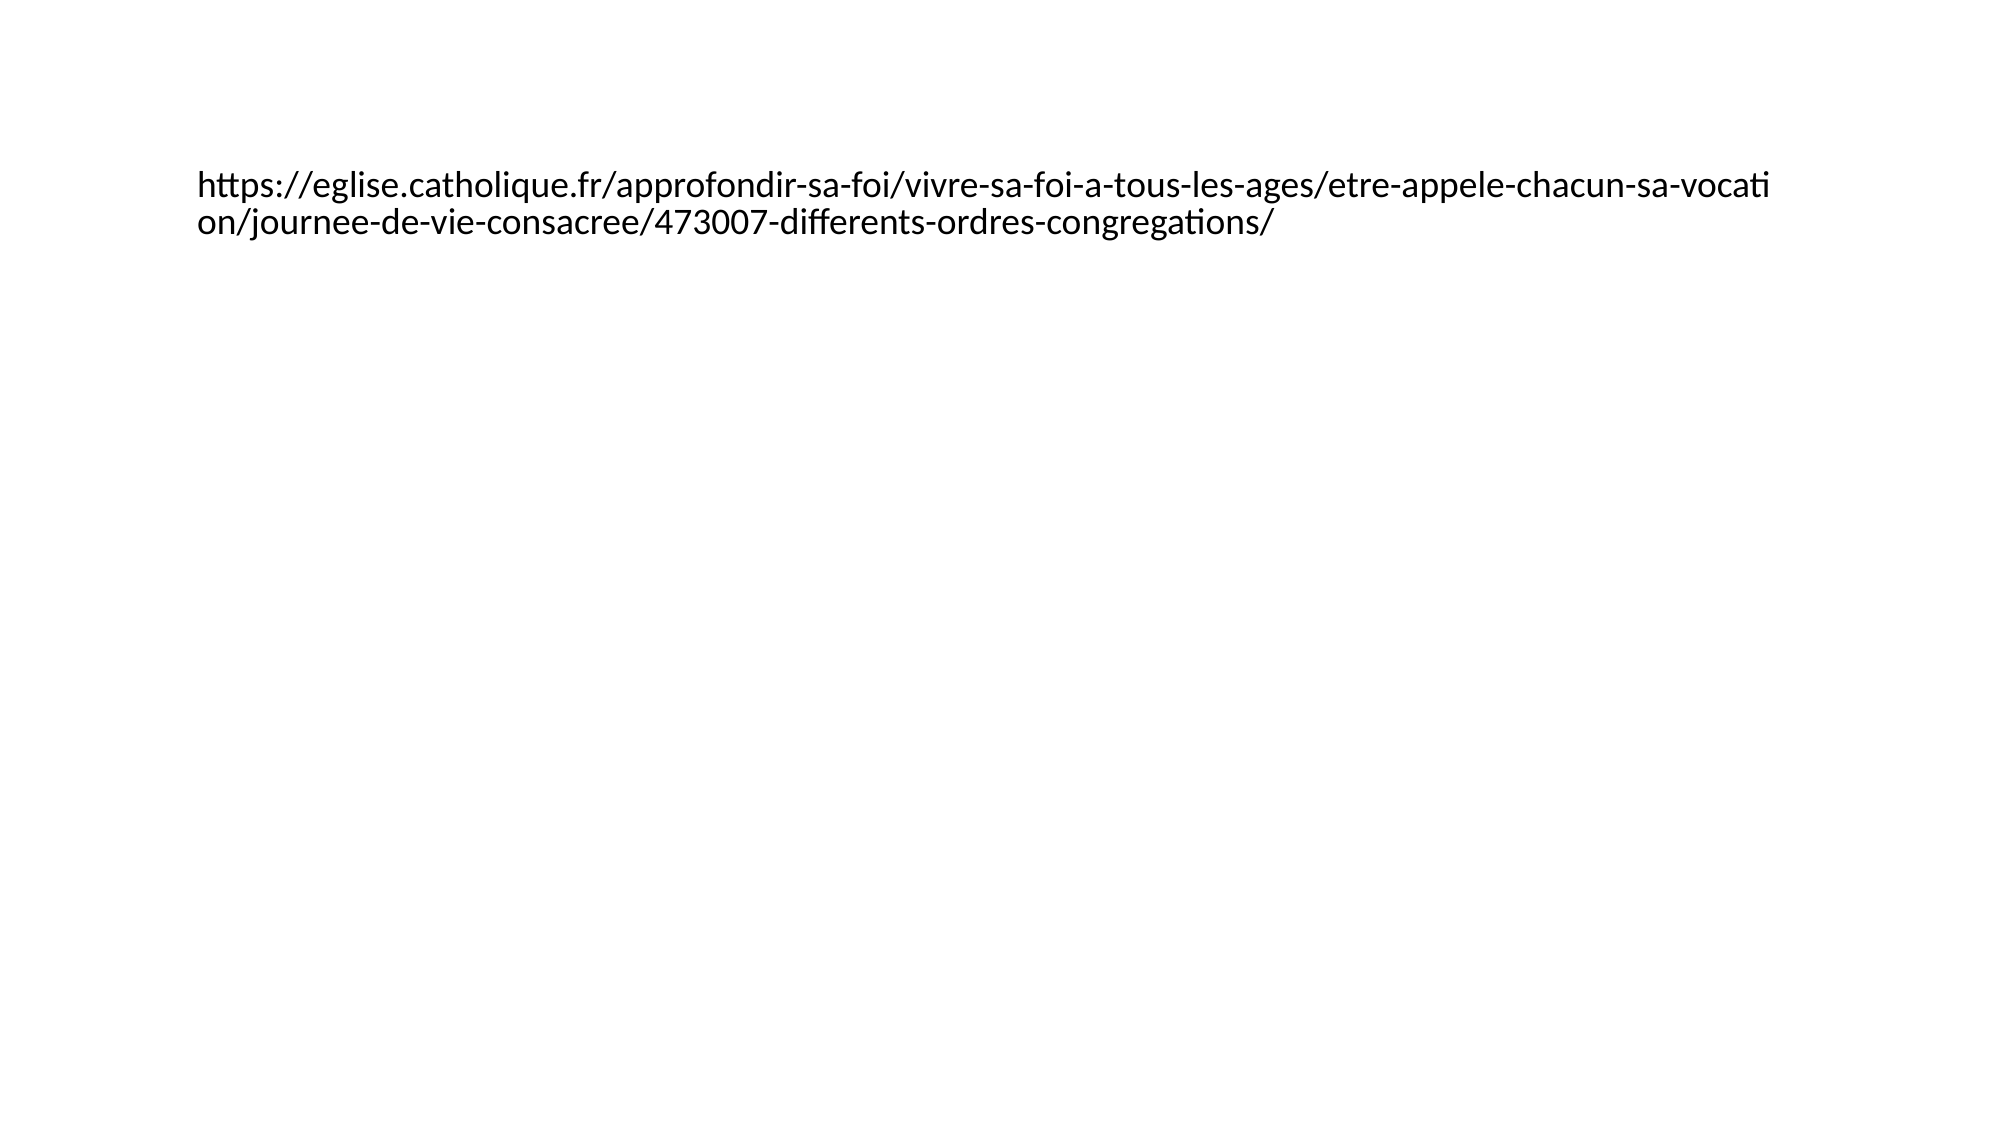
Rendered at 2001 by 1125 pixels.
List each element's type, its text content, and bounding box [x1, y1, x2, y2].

text_box https://eglise.catholique.fr/approfondir-sa-foi/vivre-sa-foi-a-tous-les-ages/etre-appele-chacun-sa-vocation/journee-de-vie-consacree/473007-differents-ordres-congregations/ [182, 152, 1798, 349]
